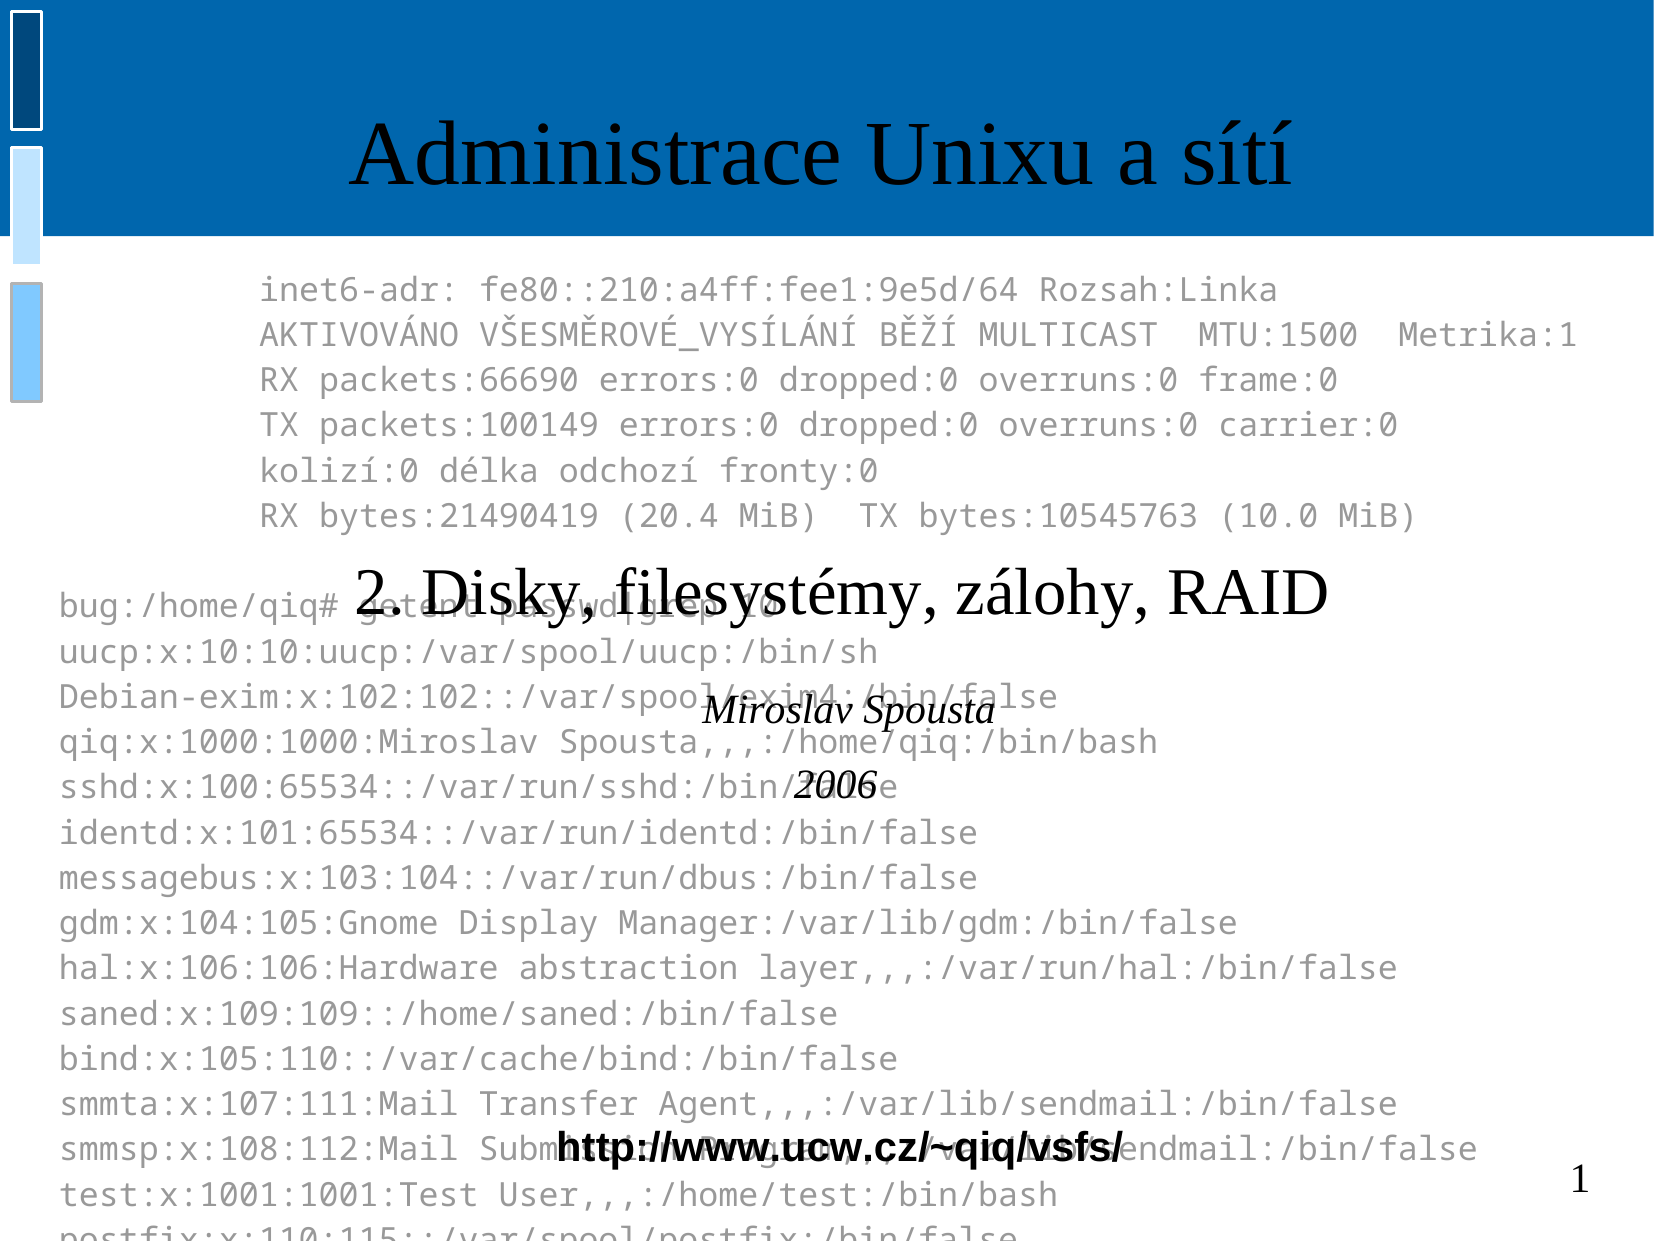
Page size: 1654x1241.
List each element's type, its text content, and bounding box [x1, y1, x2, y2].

text_box Miroslav Spousta [409, 684, 1289, 735]
text_box 2006 [793, 761, 886, 812]
title Administrace Unixu a sítí [115, 49, 1528, 257]
text_box 2. Disky, filesystémy, zálohy, RAID [354, 555, 1333, 636]
text_box inet6-adr: fe80::210:a4ff:fee1:9e5d/64 Rozsah:Linka AKTIVOVÁNO VŠESMĚROVÉ_VYSÍLÁNÍ BĚŽÍ MULTICAST MTU:1500 Metrika:1 RX packets:66690 errors:0 dropped:0 overruns:0 frame:0 TX packets:100149 errors:0 dropped:0 overruns:0 carrier:0 kolizí:0 délka odchozí fronty:0 RX bytes:21490419 (20.4 MiB) TX bytes:10545763 (10.0 MiB) bug:/home/qiq# getent passwd|grep 10 uucp:x:10:10:uucp:/var/spool/uucp:/bin/sh Debian-exim:x:102:102::/var/spool/exim4:/bin/false qiq:x:1000:1000:Miroslav Spousta,,,:/home/qiq:/bin/bash sshd:x:100:65534::/var/run/sshd:/bin/false identd:x:101:65534::/var/run/identd:/bin/false messagebus:x:103:104::/var/run/dbus:/bin/false gdm:x:104:105:Gnome Display Manager:/var/lib/gdm:/bin/false hal:x:106:106:Hardware abstraction layer,,,:/var/run/hal:/bin/false saned:x:109:109::/home/saned:/bin/false bind:x:105:110::/var/cache/bind:/bin/false smmta:x:107:111:Mail Transfer Agent,,,:/var/lib/sendmail:/bin/false smmsp:x:108:112:Mail Submission Program,,,:/var/lib/sendmail:/bin/false test:x:1001:1001:Test User,,,:/home/test:/bin/bash postfix:x:110:115::/var/spool/postfix:/bin/false [59, 265, 1625, 1241]
text_box http://www.ucw.cz/~qiq/vsfs/ [498, 1121, 1182, 1172]
